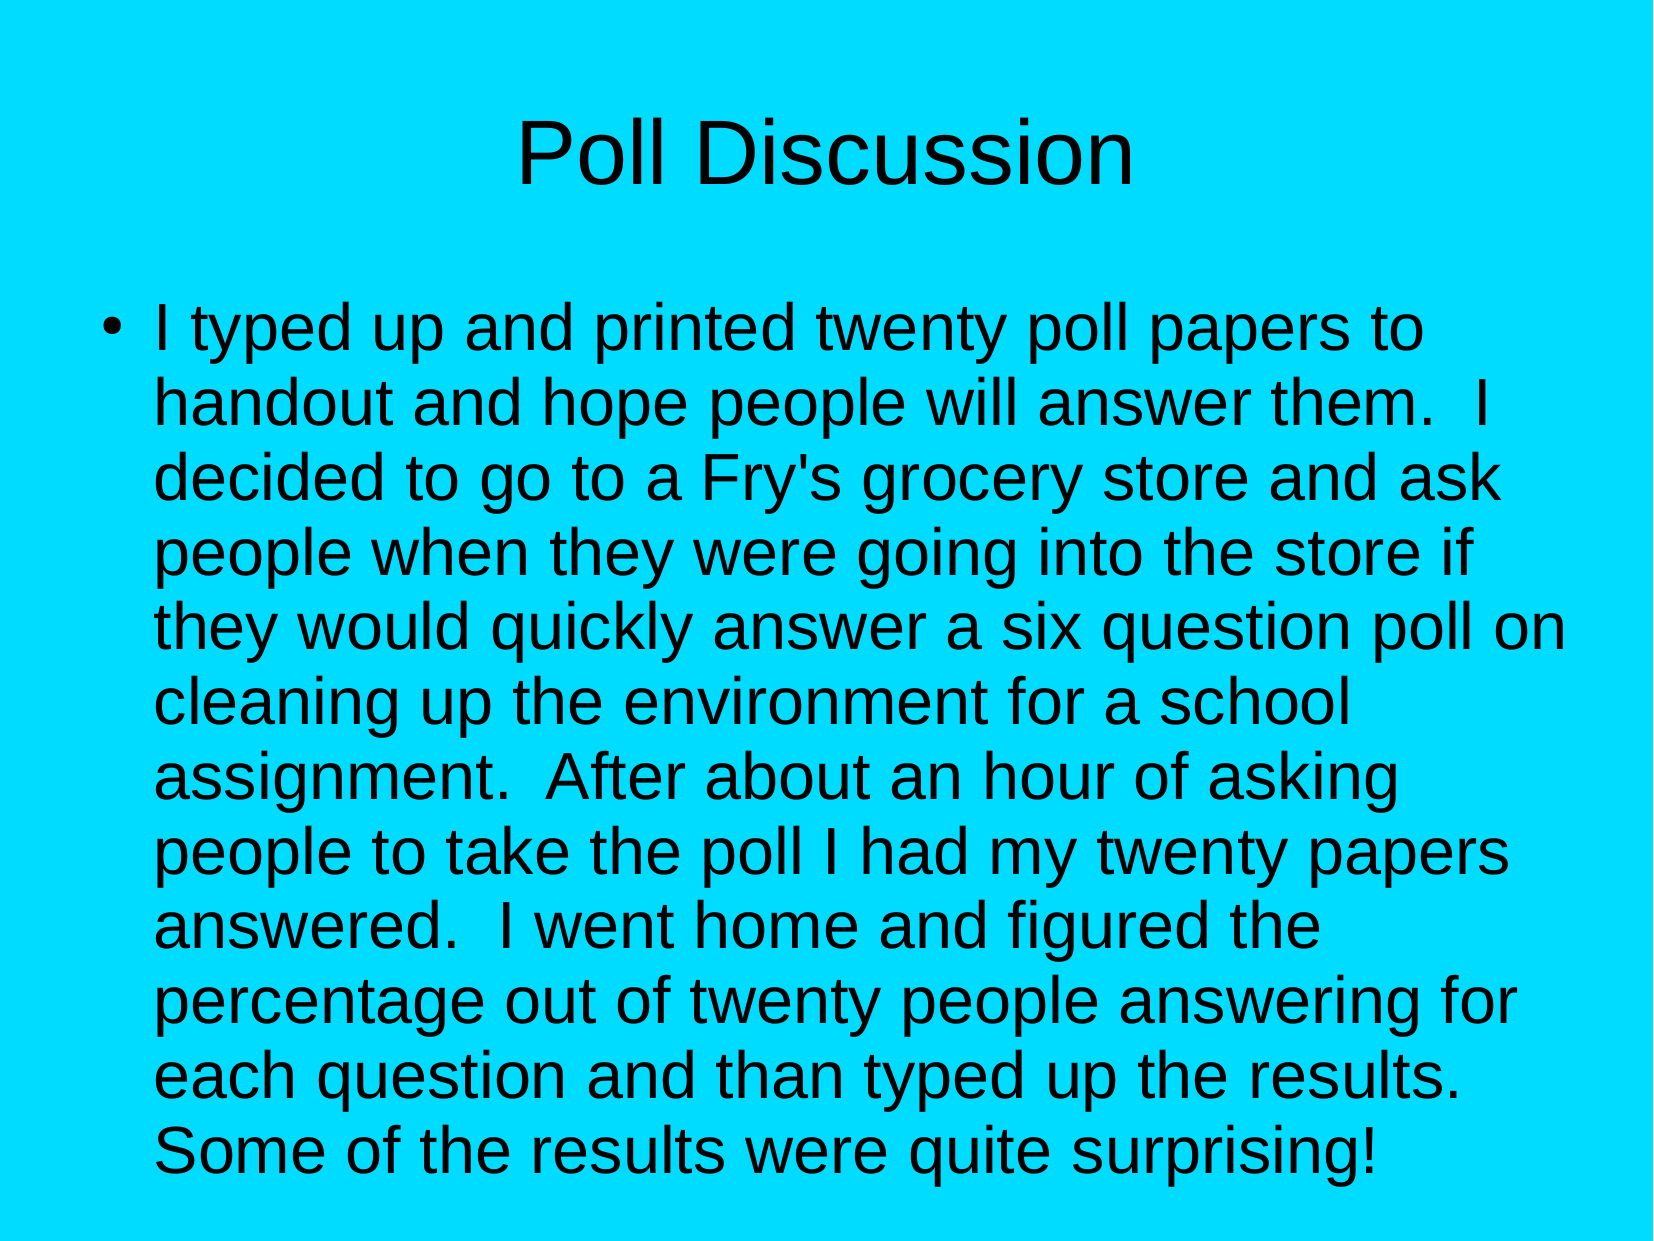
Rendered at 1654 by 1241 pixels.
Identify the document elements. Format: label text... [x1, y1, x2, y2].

list I typed up and printed twenty poll papers to handout and hope people will answer them. I decided to go to a Fry's grocery store and ask people when they were going into the store if they would quickly answer a six question poll on cleaning up the environment for a school assignment. After about an hour of asking people to take the poll I had my twenty papers answered. I went home and figured the percentage out of twenty people answering for each question and than typed up the results. Some of the results were quite surprising! [82, 290, 1571, 1182]
title Poll Discussion [82, 49, 1571, 257]
